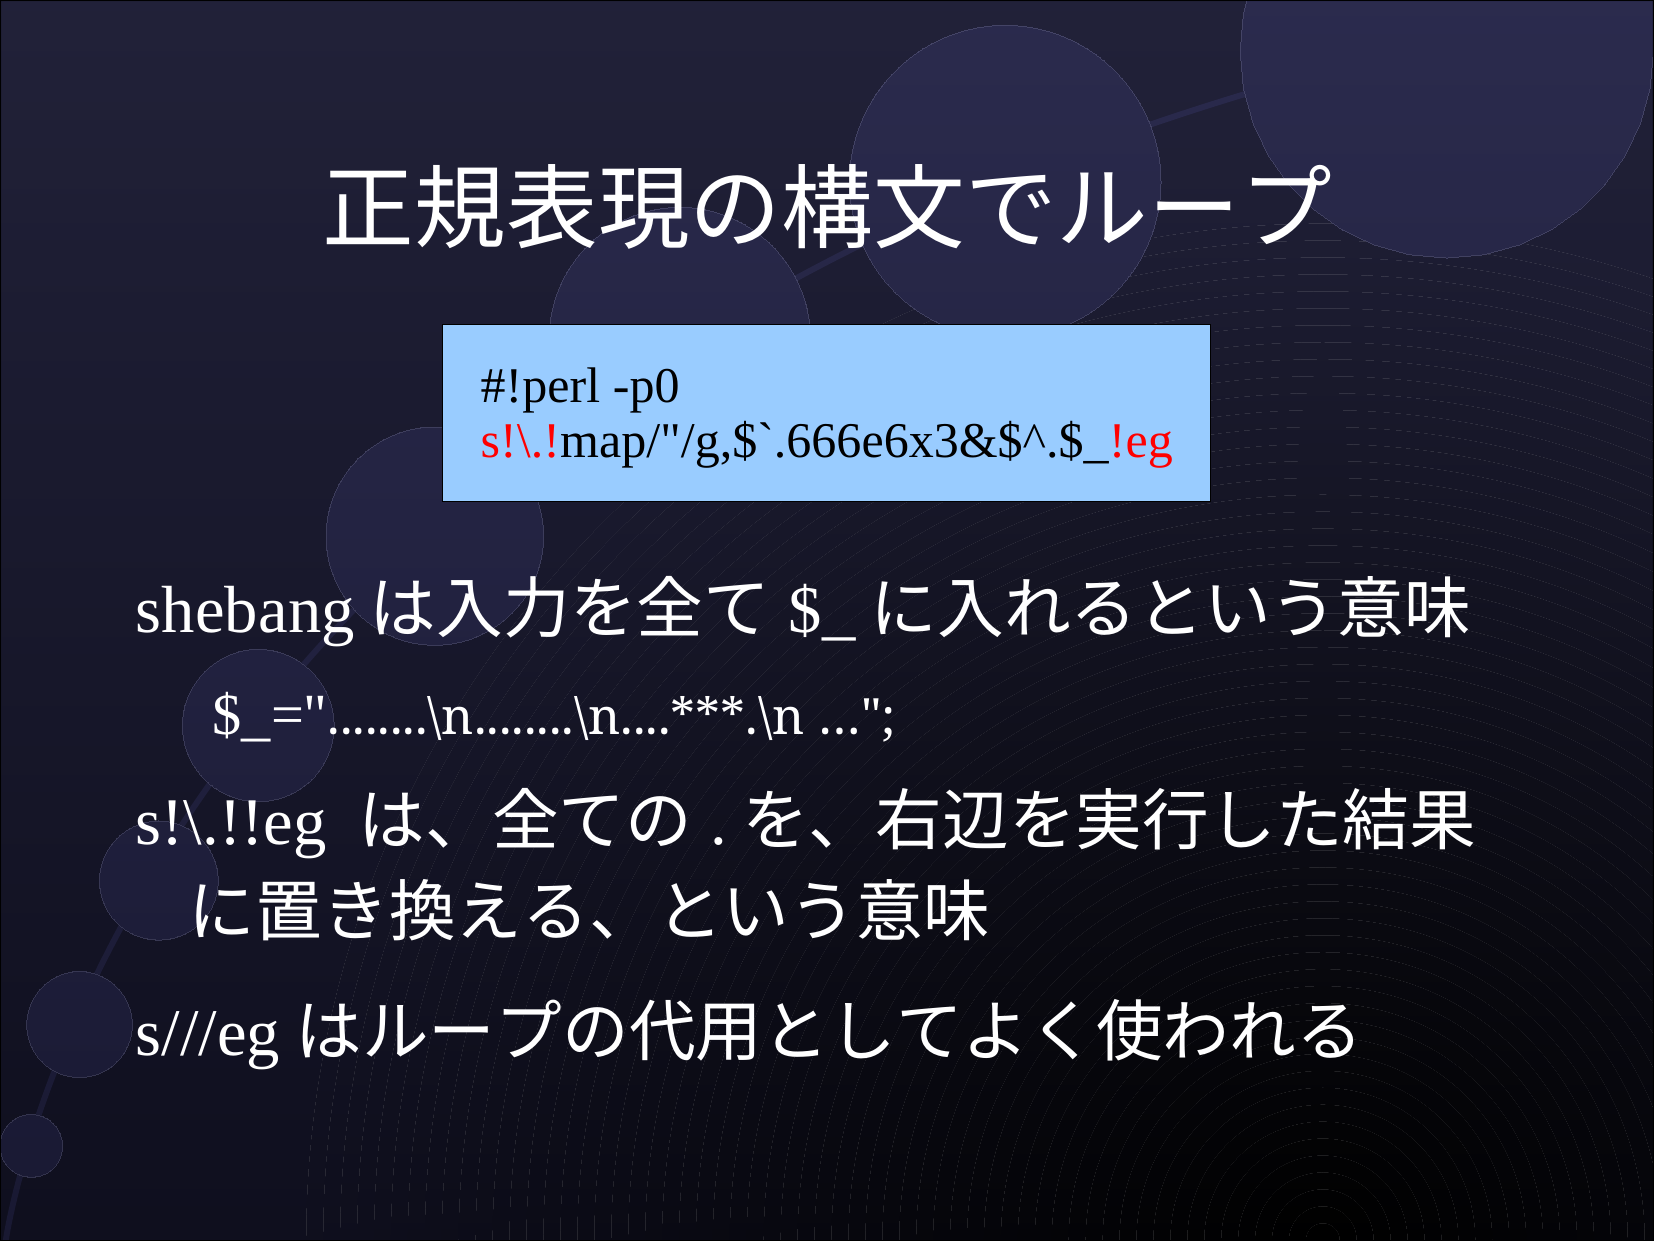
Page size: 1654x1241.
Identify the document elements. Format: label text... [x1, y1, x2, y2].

list shebangは入力を全て$_に入れるという意味 $_="........\n........\n....***.\n …"; s!\.!!eg は、全ての.を、右辺を実行した結果に置き換える、という意味 s///egはループの代用としてよく使われる [118, 561, 1534, 1127]
title 正規表現の構文でループ [121, 102, 1534, 311]
text_box #!perl -p0 s!\.!map/"/g,$`.666e6x3&$^.$_!eg [442, 324, 1211, 502]
